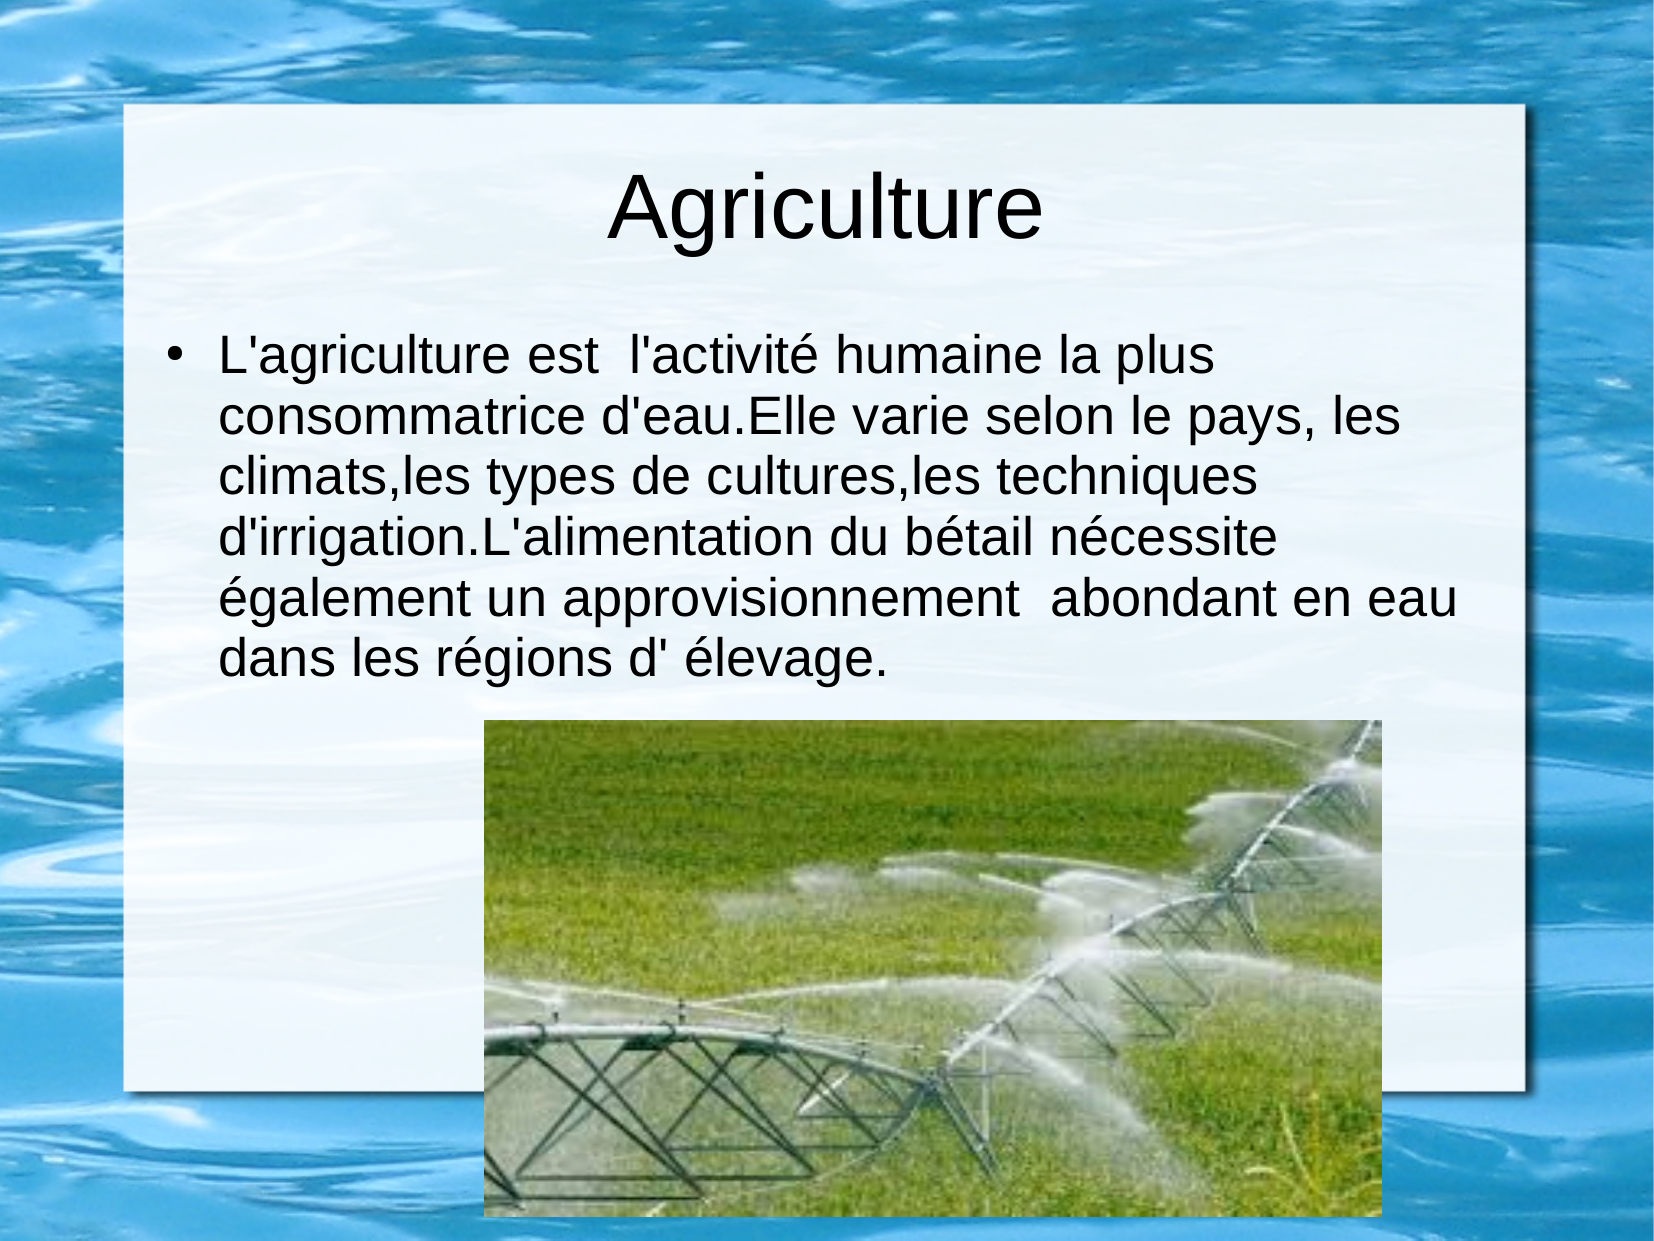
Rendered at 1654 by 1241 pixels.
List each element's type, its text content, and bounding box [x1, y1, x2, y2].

title Agriculture [147, 118, 1506, 296]
list L'agriculture est l'activité humaine la plus consommatrice d'eau.Elle varie selon le pays, les climats,les types de cultures,les techniques d'irrigation.L'alimentation du bétail nécessite également un approvisionnement abondant en eau dans les régions d' élevage. [147, 324, 1506, 1045]
picture [0, 0, 1654, 1241]
